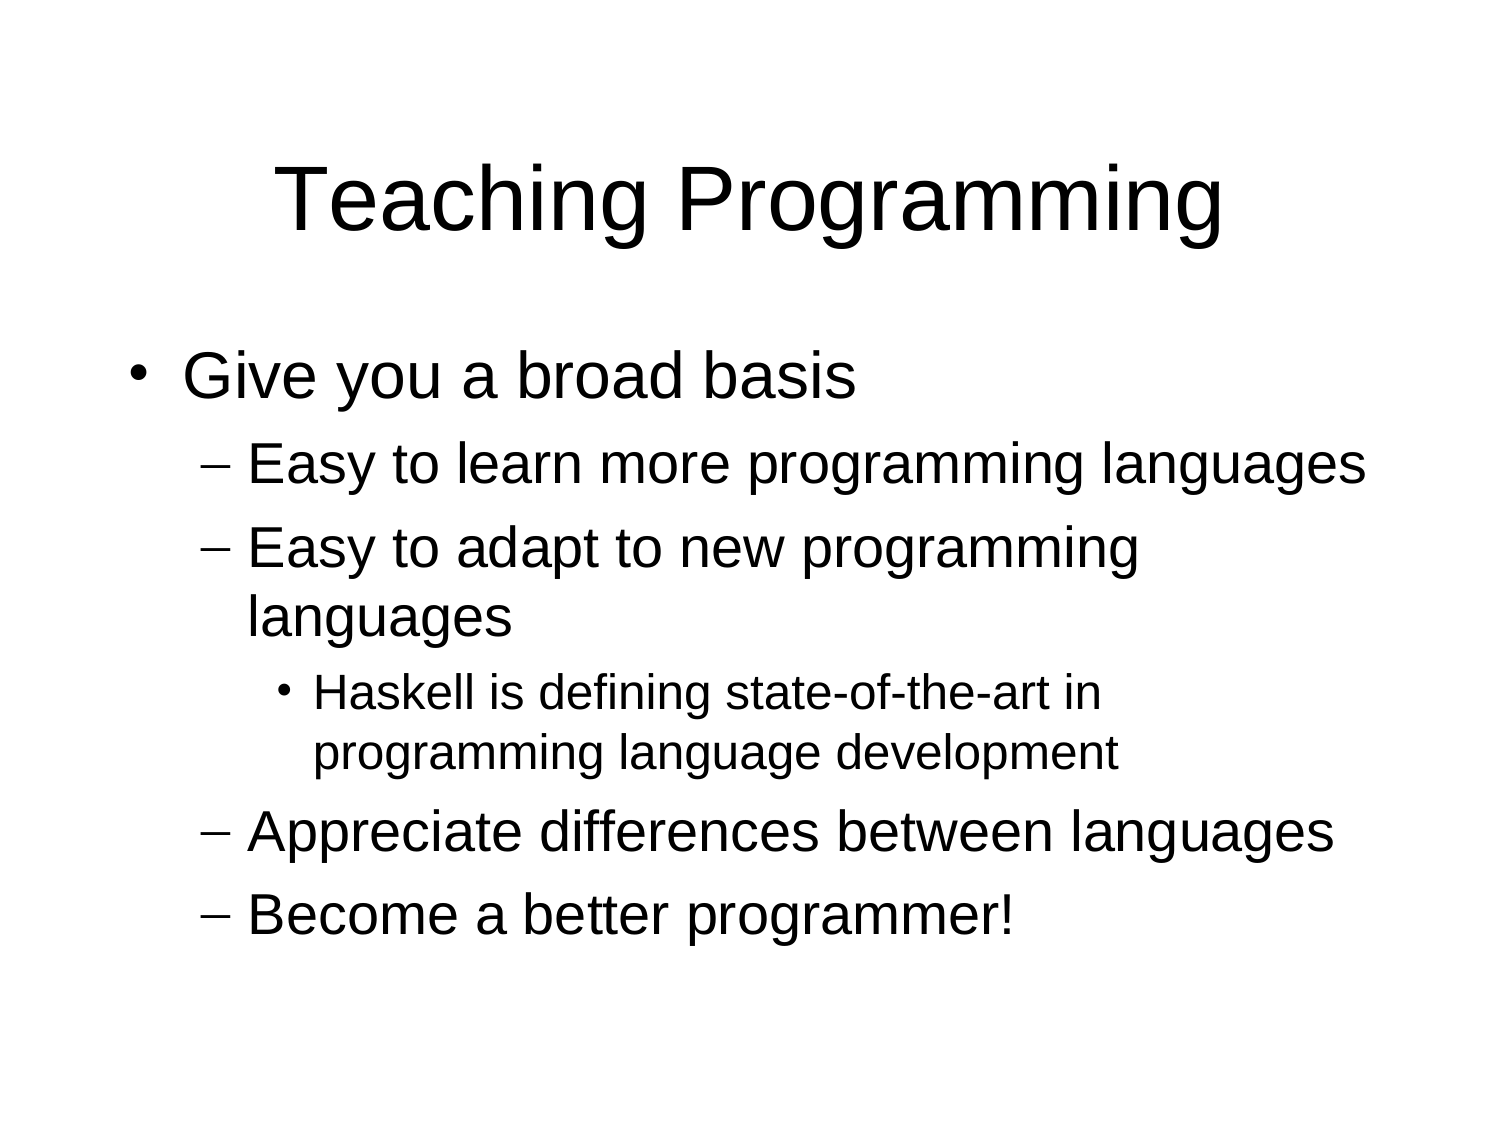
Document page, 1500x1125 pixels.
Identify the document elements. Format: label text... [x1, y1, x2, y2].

list Give you a broad basis Easy to learn more programming languages Easy to adapt to new programming languages Haskell is defining state-of-the-art in programming language development Appreciate differences between languages Become a better programmer! [112, 324, 1388, 978]
title Teaching Programming [112, 99, 1388, 288]
